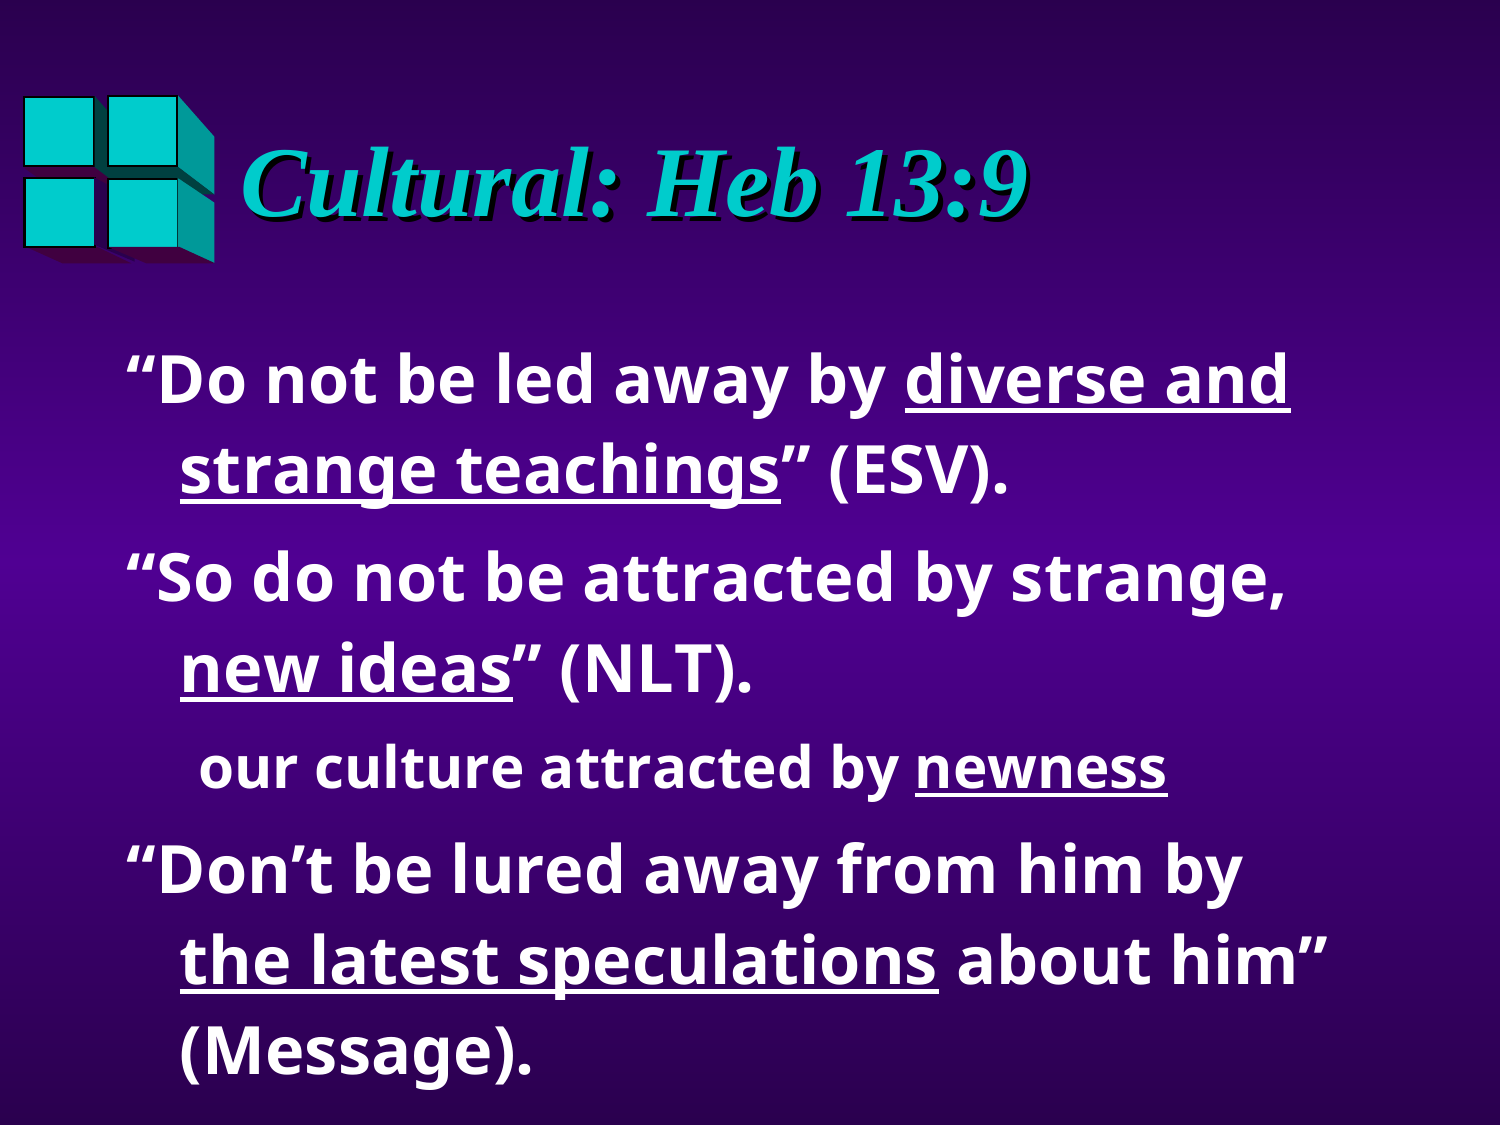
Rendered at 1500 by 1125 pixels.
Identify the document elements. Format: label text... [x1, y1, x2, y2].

list “Do not be led away by diverse and strange teachings” (ESV). “So do not be attracted by strange, new ideas” (NLT). our culture attracted by newness “Don’t be lured away from him by the latest speculations about him” (Message). our culture attracted by speculation [112, 324, 1388, 1088]
title Cultural: Heb 13:9 [224, 78, 1388, 288]
